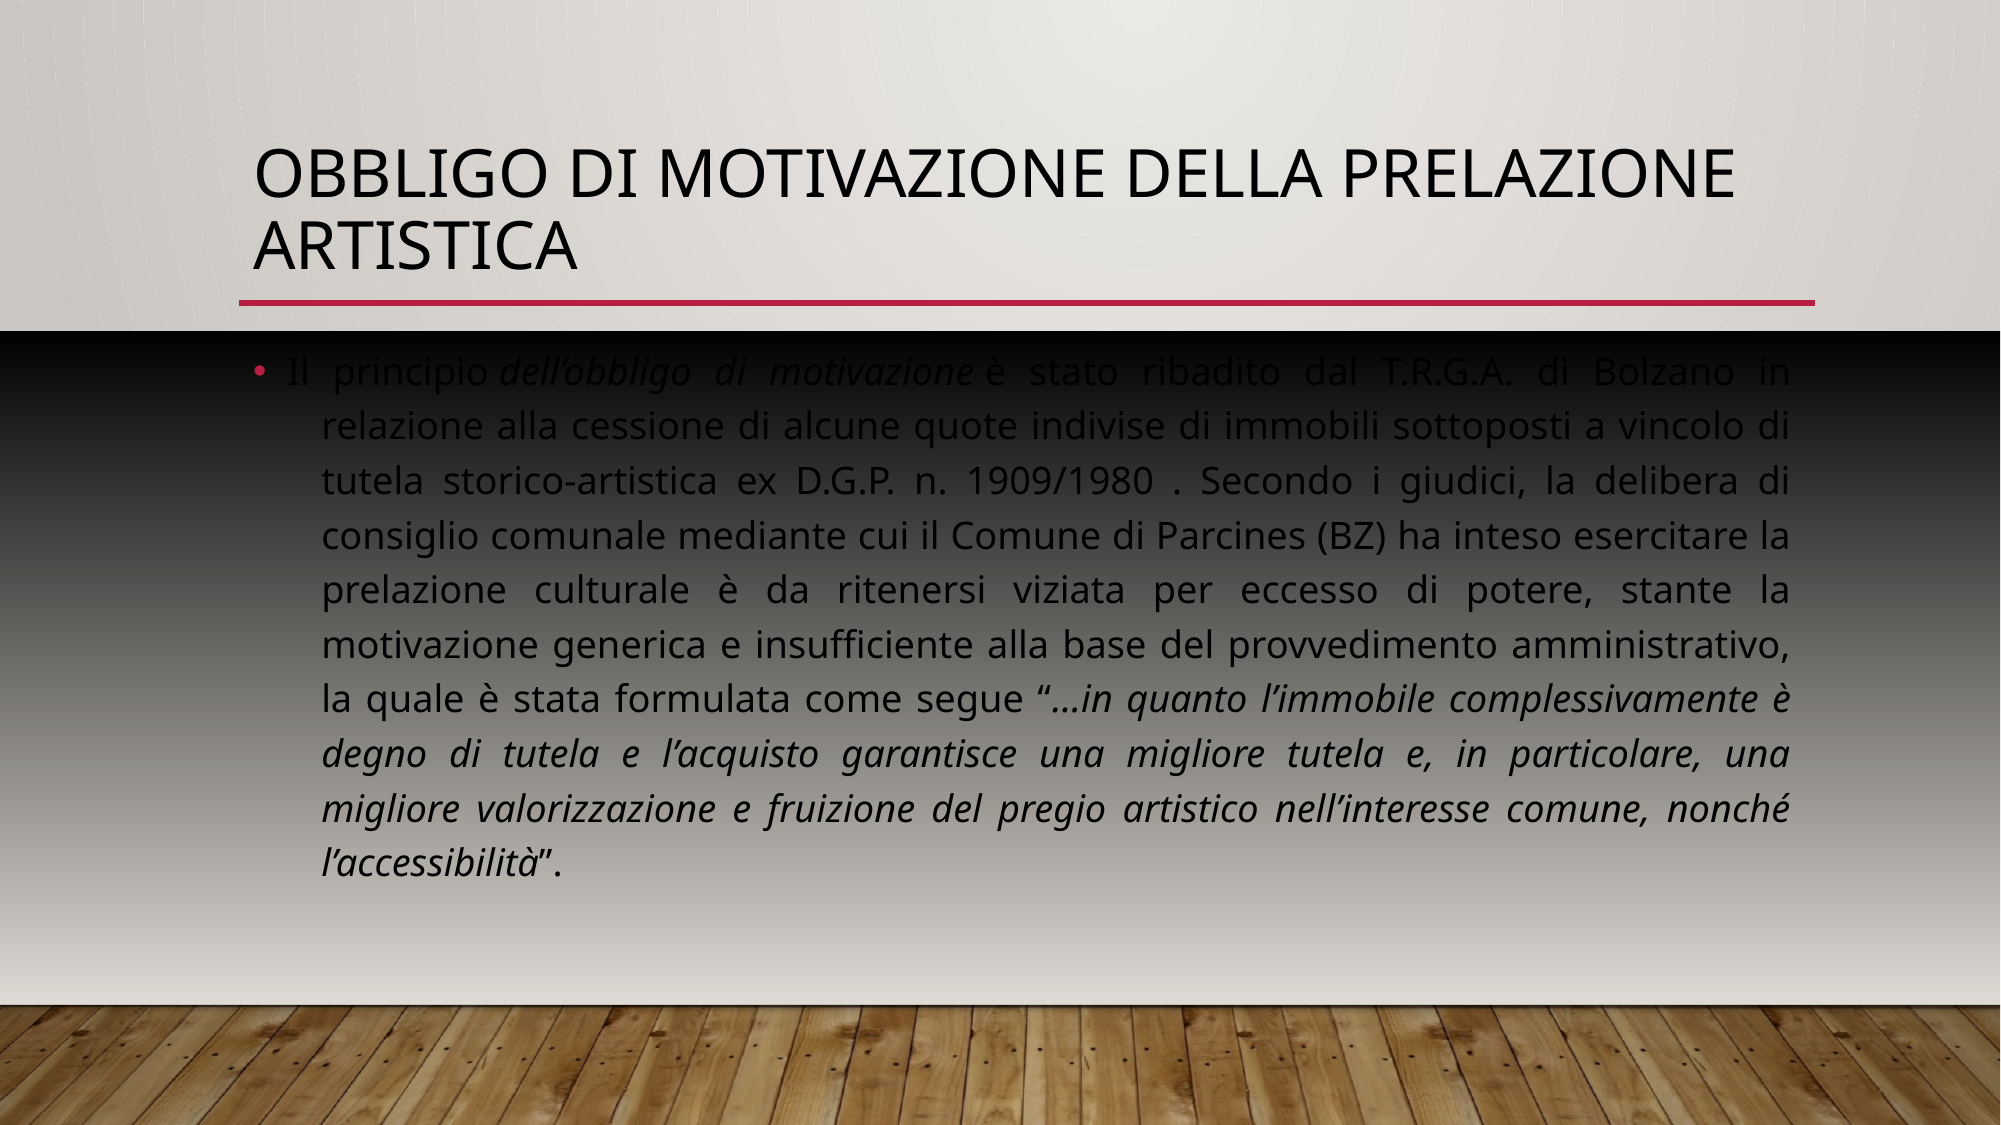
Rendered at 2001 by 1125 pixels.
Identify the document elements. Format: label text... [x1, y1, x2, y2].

title Obbligo di motivazione della prelazione artistica [238, 131, 1814, 305]
list Il principio dell’obbligo di motivazione è stato ribadito dal T.R.G.A. di Bolzano in relazione alla cessione di alcune quote indivise di immobili sottoposti a vincolo di tutela storico-artistica ex D.G.P. n. 1909/1980 . Secondo i giudici, la delibera di consiglio comunale mediante cui il Comune di Parcines (BZ) ha inteso esercitare la prelazione culturale è da ritenersi viziata per eccesso di potere, stante la motivazione generica e insufficiente alla base del provvedimento amministrativo, la quale è stata formulata come segue “…in quanto l’immobile complessivamente è degno di tutela e l’acquisto garantisce una migliore tutela e, in particolare, una migliore valorizzazione e fruizione del pregio artistico nell’interesse comune, nonché l’accessibilità”. [238, 330, 1814, 897]
